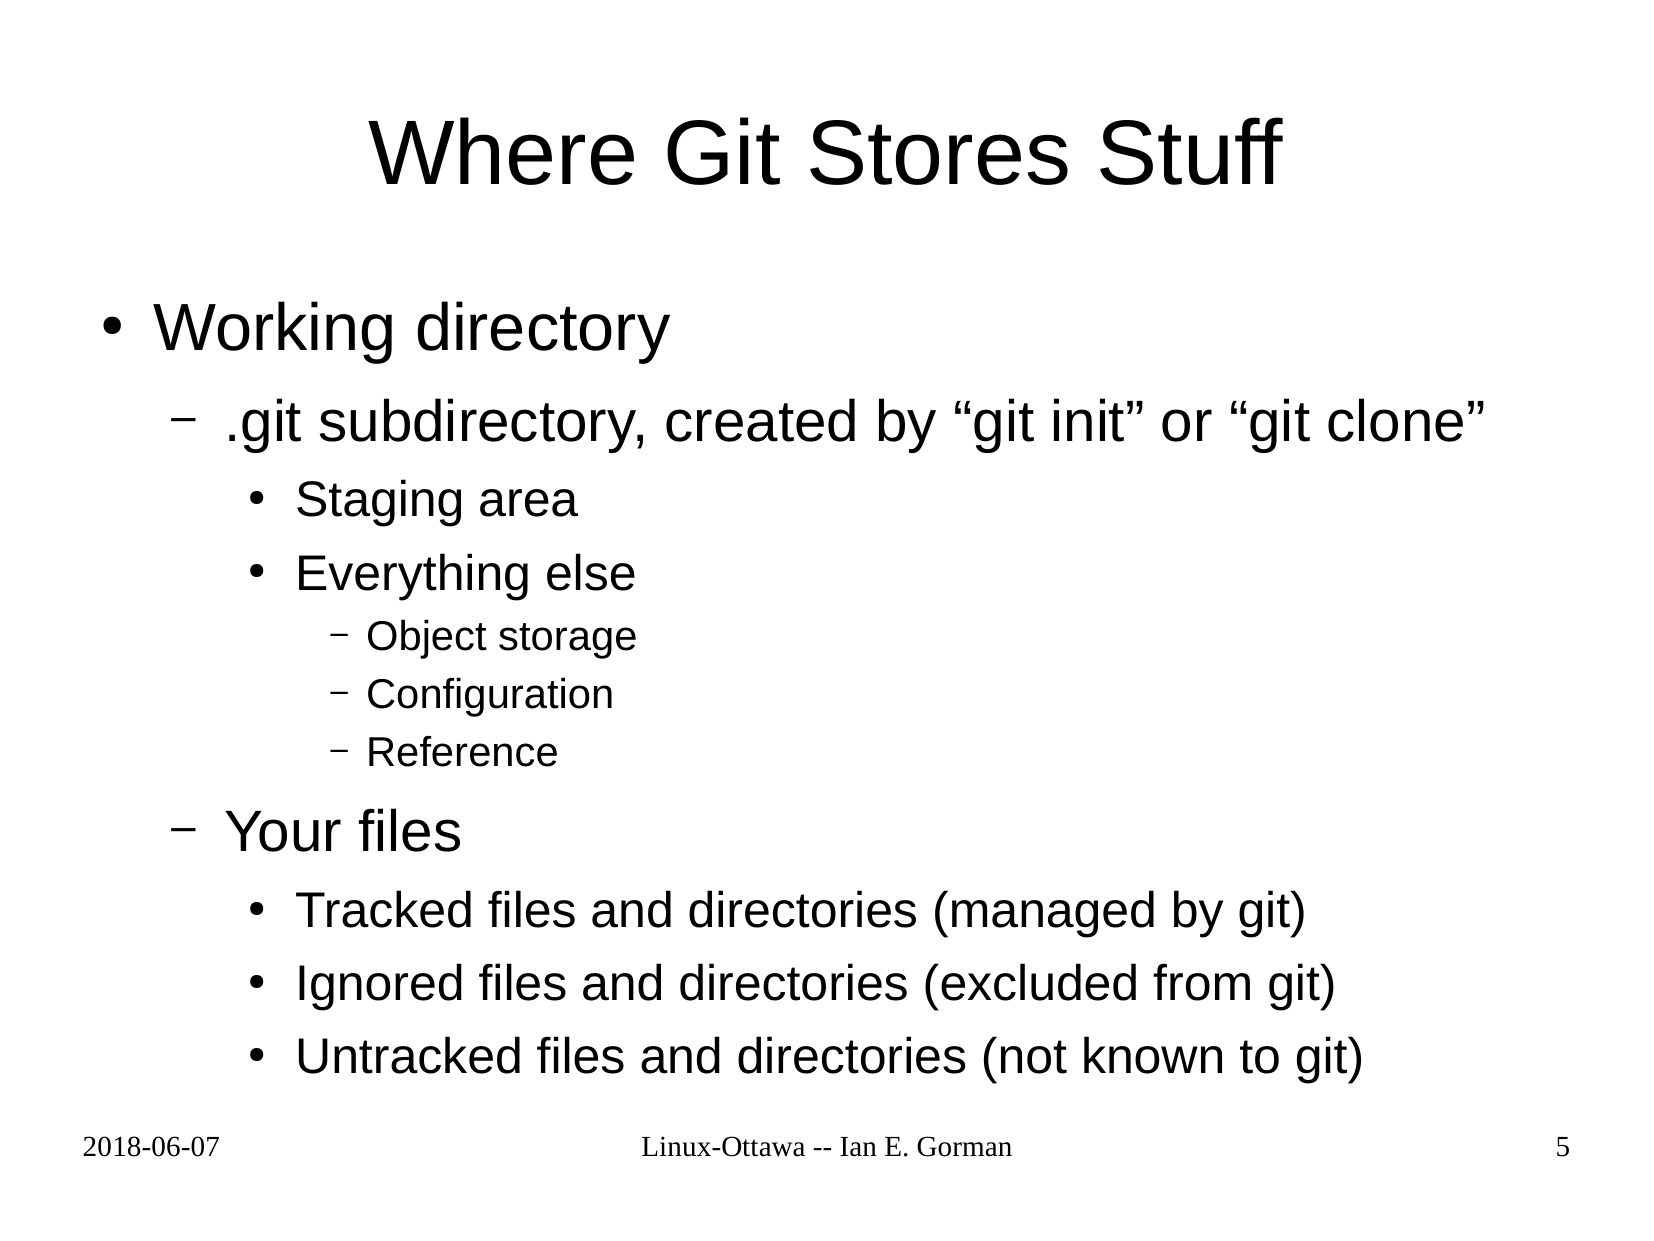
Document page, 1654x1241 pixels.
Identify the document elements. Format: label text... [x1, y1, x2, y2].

title Where Git Stores Stuff [82, 49, 1571, 257]
list Working directory .git subdirectory, created by “git init” or “git clone” Staging area Everything else Object storage Configuration Reference Your files Tracked files and directories (managed by git) Ignored files and directories (excluded from git) Untracked files and directories (not known to git) [82, 290, 1571, 1096]
